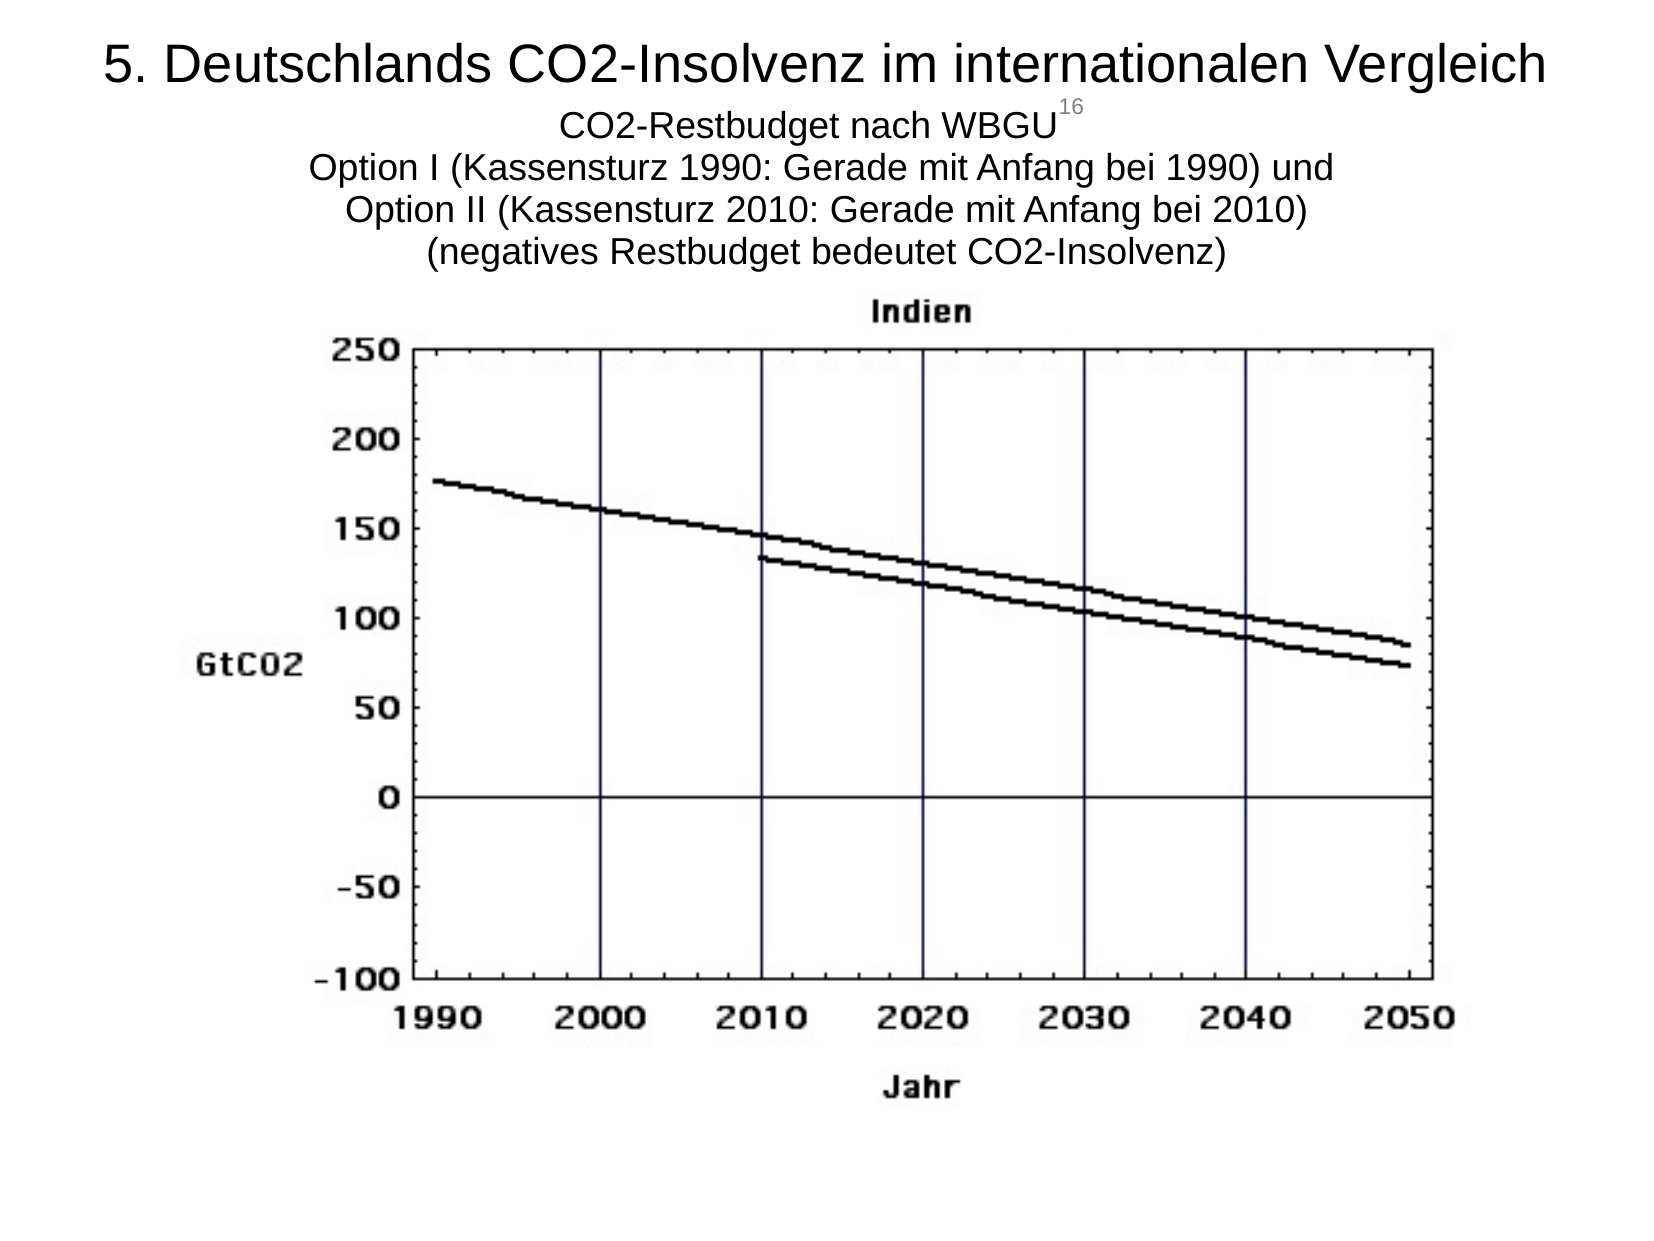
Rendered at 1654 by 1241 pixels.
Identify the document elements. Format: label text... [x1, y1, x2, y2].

title 5. Deutschlands CO2-Insolvenz im internationalen Vergleich CO2-Restbudget nach WBGU16 Option I (Kassensturz 1990: Gerade mit Anfang bei 1990) und Option II (Kassensturz 2010: Gerade mit Anfang bei 2010) (negatives Restbudget bedeutet CO2-Insolvenz) [82, 33, 1571, 273]
picture [162, 290, 1491, 1109]
